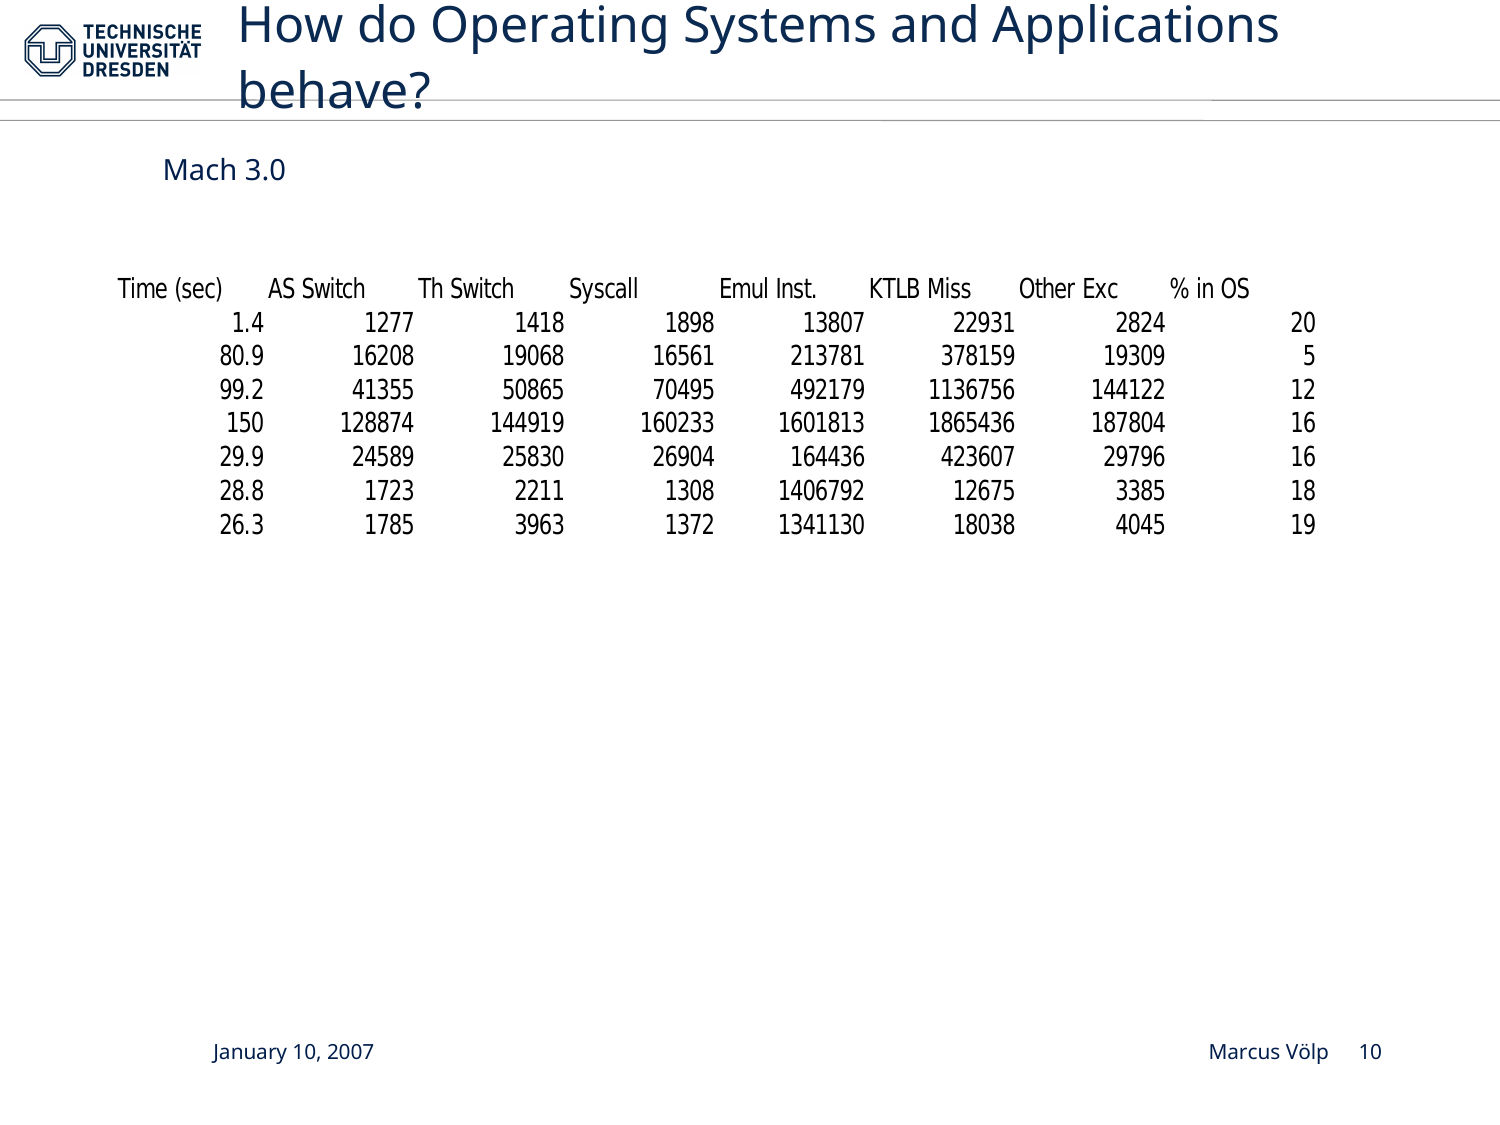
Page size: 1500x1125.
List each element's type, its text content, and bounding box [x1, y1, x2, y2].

title How do Operating Systems and Applications behave? [237, 19, 1437, 92]
list Mach 3.0 [162, 149, 1387, 273]
chart [115, 273, 1471, 1110]
picture [24, 24, 201, 77]
